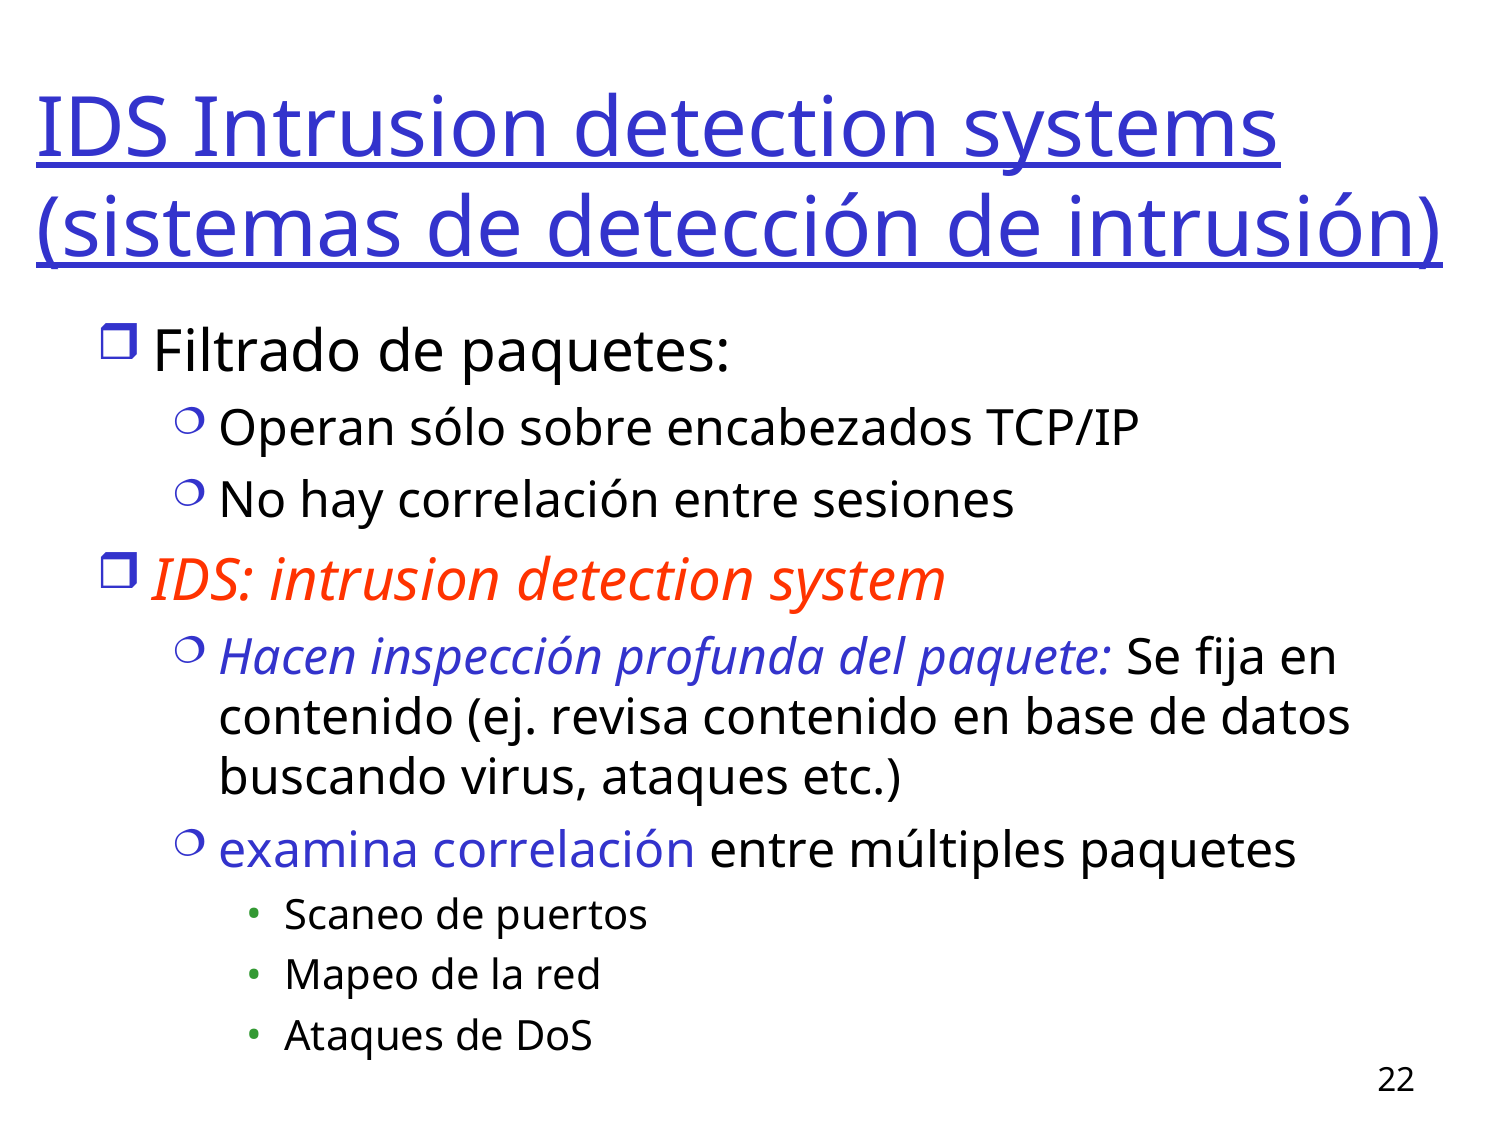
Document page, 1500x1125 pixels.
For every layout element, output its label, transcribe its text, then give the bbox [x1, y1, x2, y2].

list Filtrado de paquetes: Operan sólo sobre encabezados TCP/IP No hay correlación entre sesiones IDS: intrusion detection system Hacen inspección profunda del paquete: Se fija en contenido (ej. revisa contenido en base de datos buscando virus, ataques etc.) examina correlación entre múltiples paquetes Scaneo de puertos Mapeo de la red Ataques de DoS [81, 305, 1444, 1078]
title IDS Intrusion detection systems (sistemas de detección de intrusión) [20, 15, 1467, 331]
